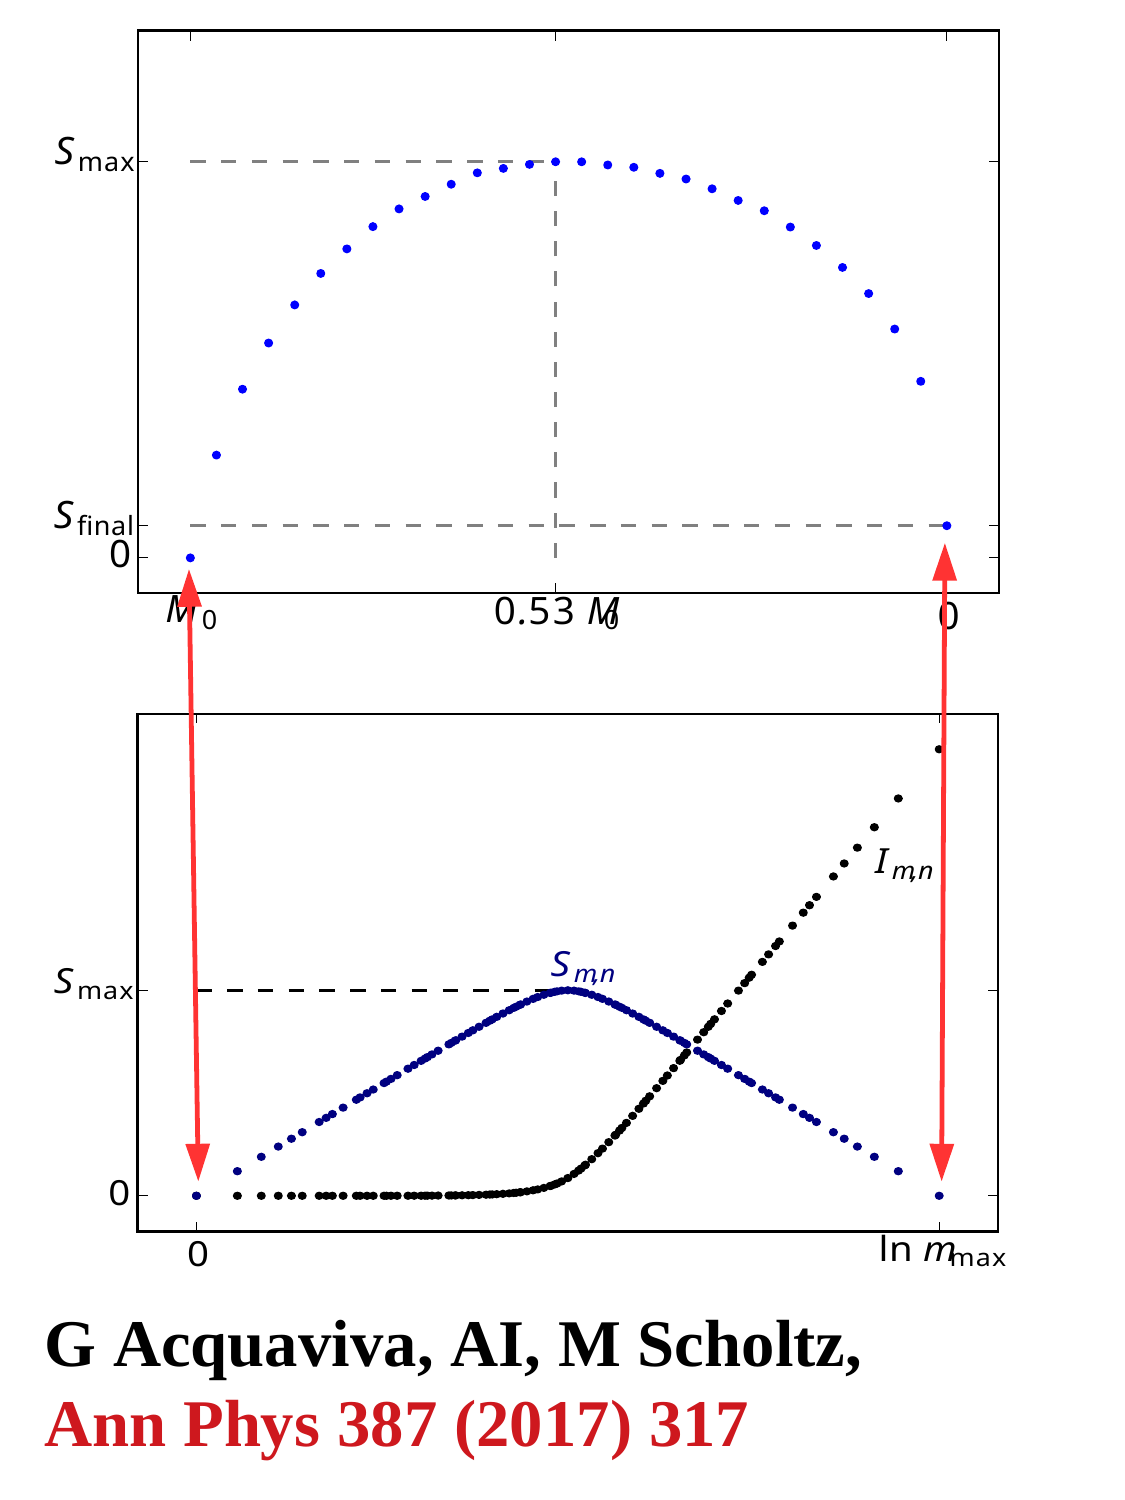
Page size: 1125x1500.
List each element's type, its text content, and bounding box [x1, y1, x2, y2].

text_box G Acquaviva, AI, M Scholtz, Ann Phys 387 (2017) 317 [29, 1292, 1105, 1479]
chart [35, 12, 1063, 1292]
